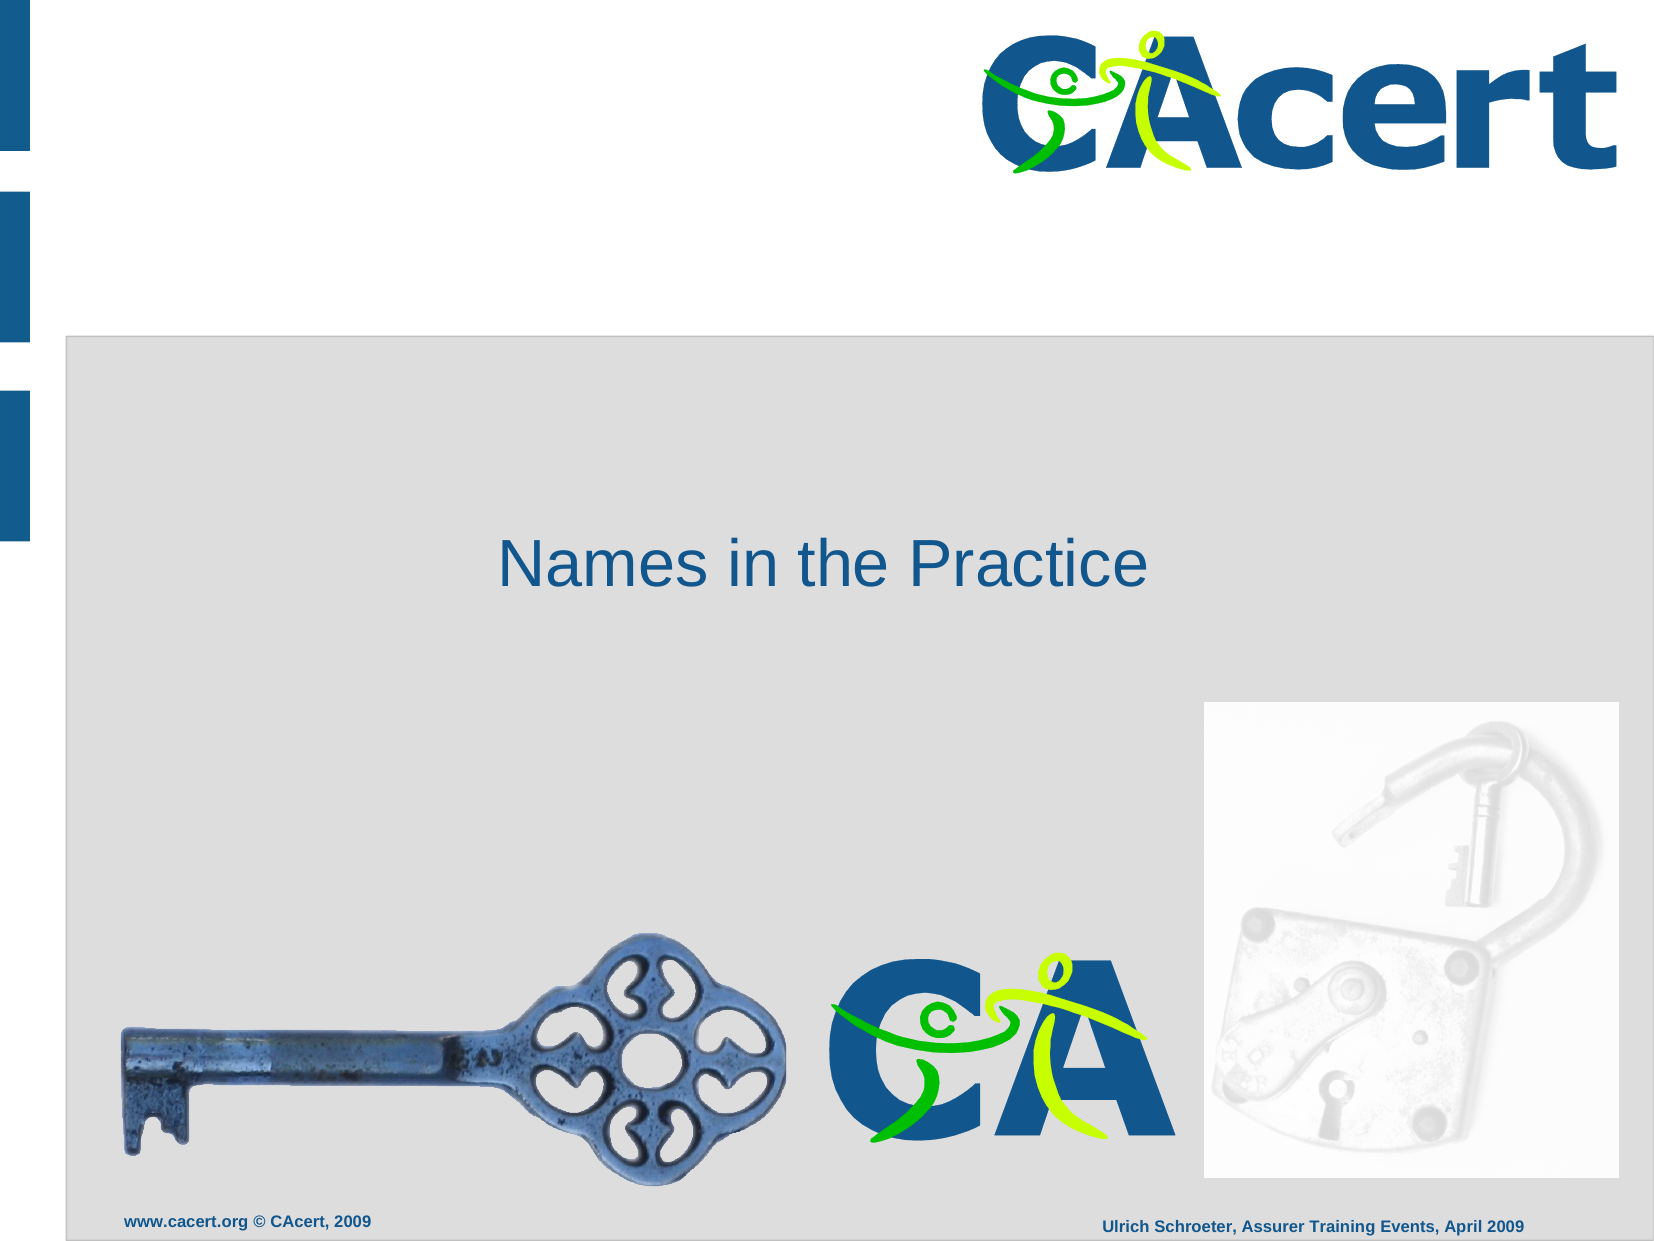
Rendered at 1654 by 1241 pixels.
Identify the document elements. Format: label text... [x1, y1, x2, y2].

picture [1204, 702, 1619, 1178]
title Names in the Practice [118, 442, 1530, 601]
picture [106, 915, 800, 1203]
picture [826, 950, 1177, 1145]
